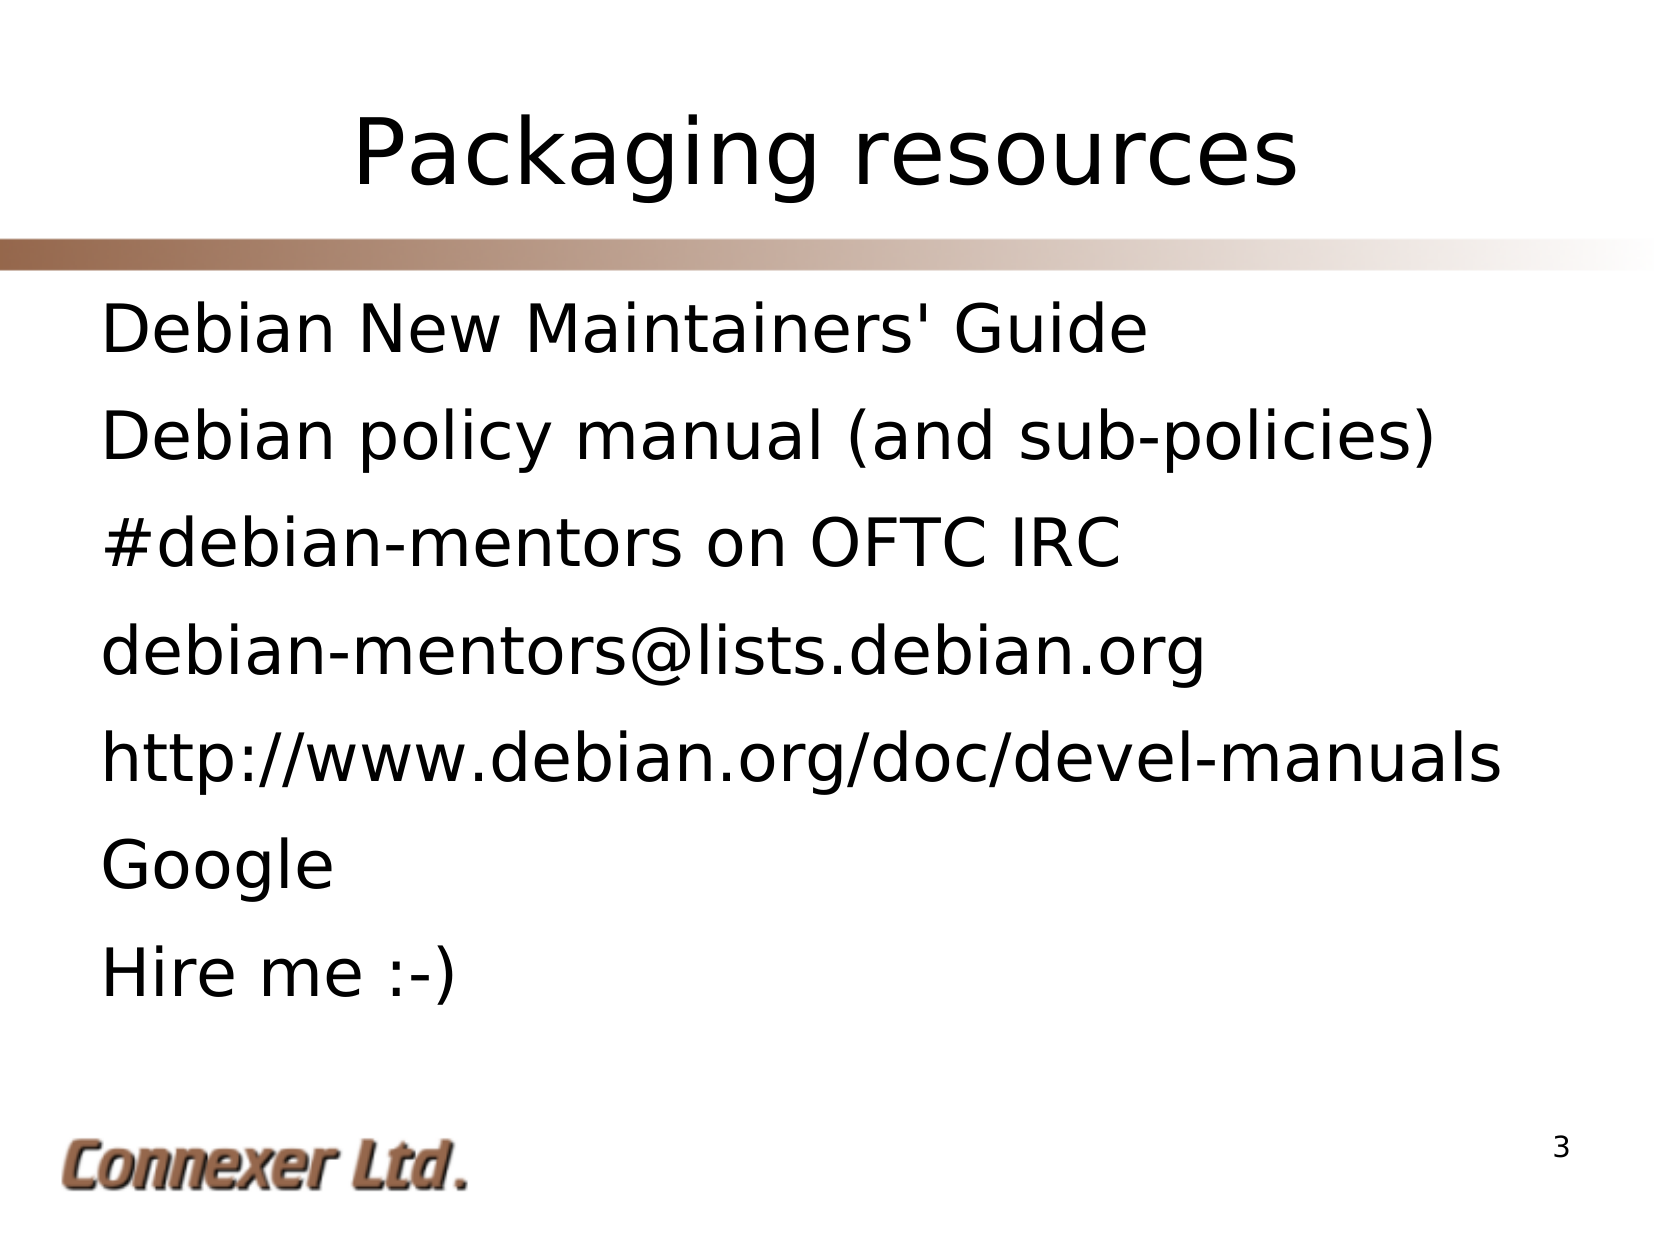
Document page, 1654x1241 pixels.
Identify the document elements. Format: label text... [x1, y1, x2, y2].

picture [0, 0, 1654, 1241]
title Packaging resources [82, 56, 1571, 250]
list Debian New Maintainers' Guide Debian policy manual (and sub-policies) #debian-mentors on OFTC IRC debian-mentors@lists.debian.org http://www.debian.org/doc/devel-manuals Google Hire me :-) [82, 290, 1571, 1094]
